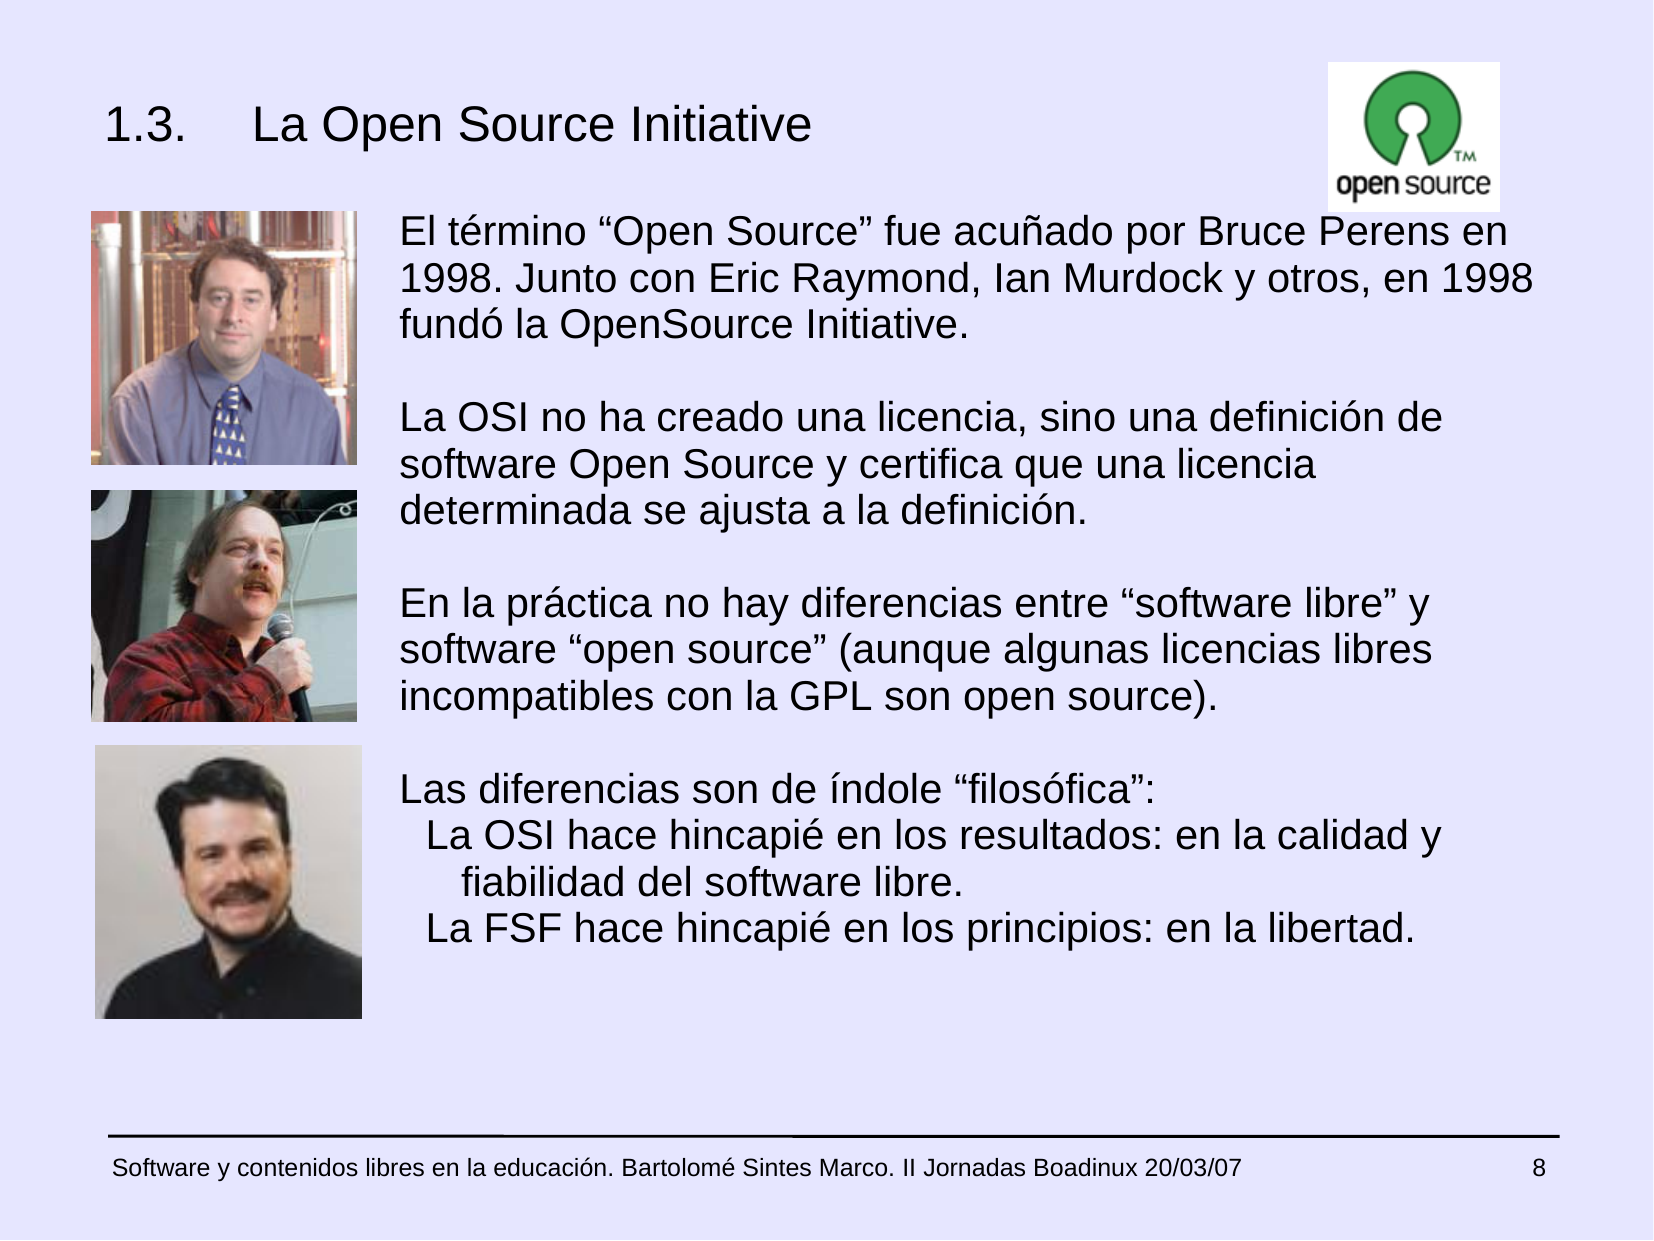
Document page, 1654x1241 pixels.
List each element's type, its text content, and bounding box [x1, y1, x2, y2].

picture [95, 745, 362, 1019]
picture [1328, 62, 1500, 212]
picture [91, 211, 357, 465]
picture [91, 490, 357, 722]
text_box 1.3. La Open Source Initiative El término “Open Source” fue acuñado por Bruce Perens en 1998. Junto con Eric Raymond, Ian Murdock y otros, en 1998 fundó la OpenSource Initiative. La OSI no ha creado una licencia, sino una definición de software Open Source y certifica que una licencia determinada se ajusta a la definición. En la práctica no hay diferencias entre “software libre” y software “open source” (aunque algunas licencias libres incompatibles con la GPL son open source). Las diferencias son de índole “filosófica”: La OSI hace hincapié en los resultados: en la calidad y fiabilidad del software libre. La FSF hace hincapié en los principios: en la libertad. [104, 96, 1557, 1116]
